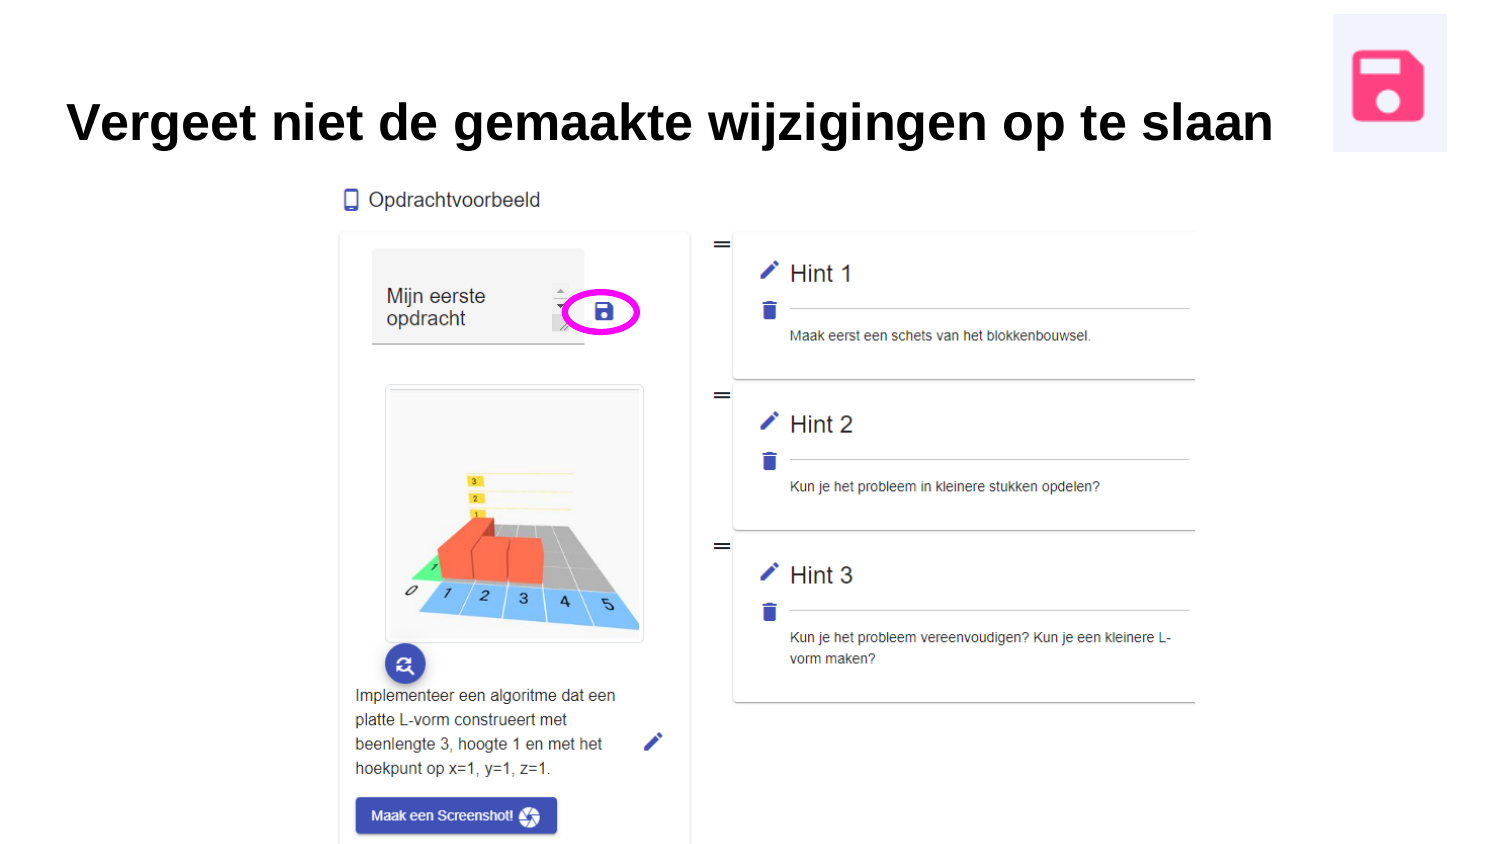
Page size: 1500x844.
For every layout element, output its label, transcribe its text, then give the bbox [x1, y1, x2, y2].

title Vergeet niet de gemaakte wijzigingen op te slaan [51, 72, 1449, 167]
picture [1333, 14, 1447, 152]
picture [329, 180, 1196, 844]
